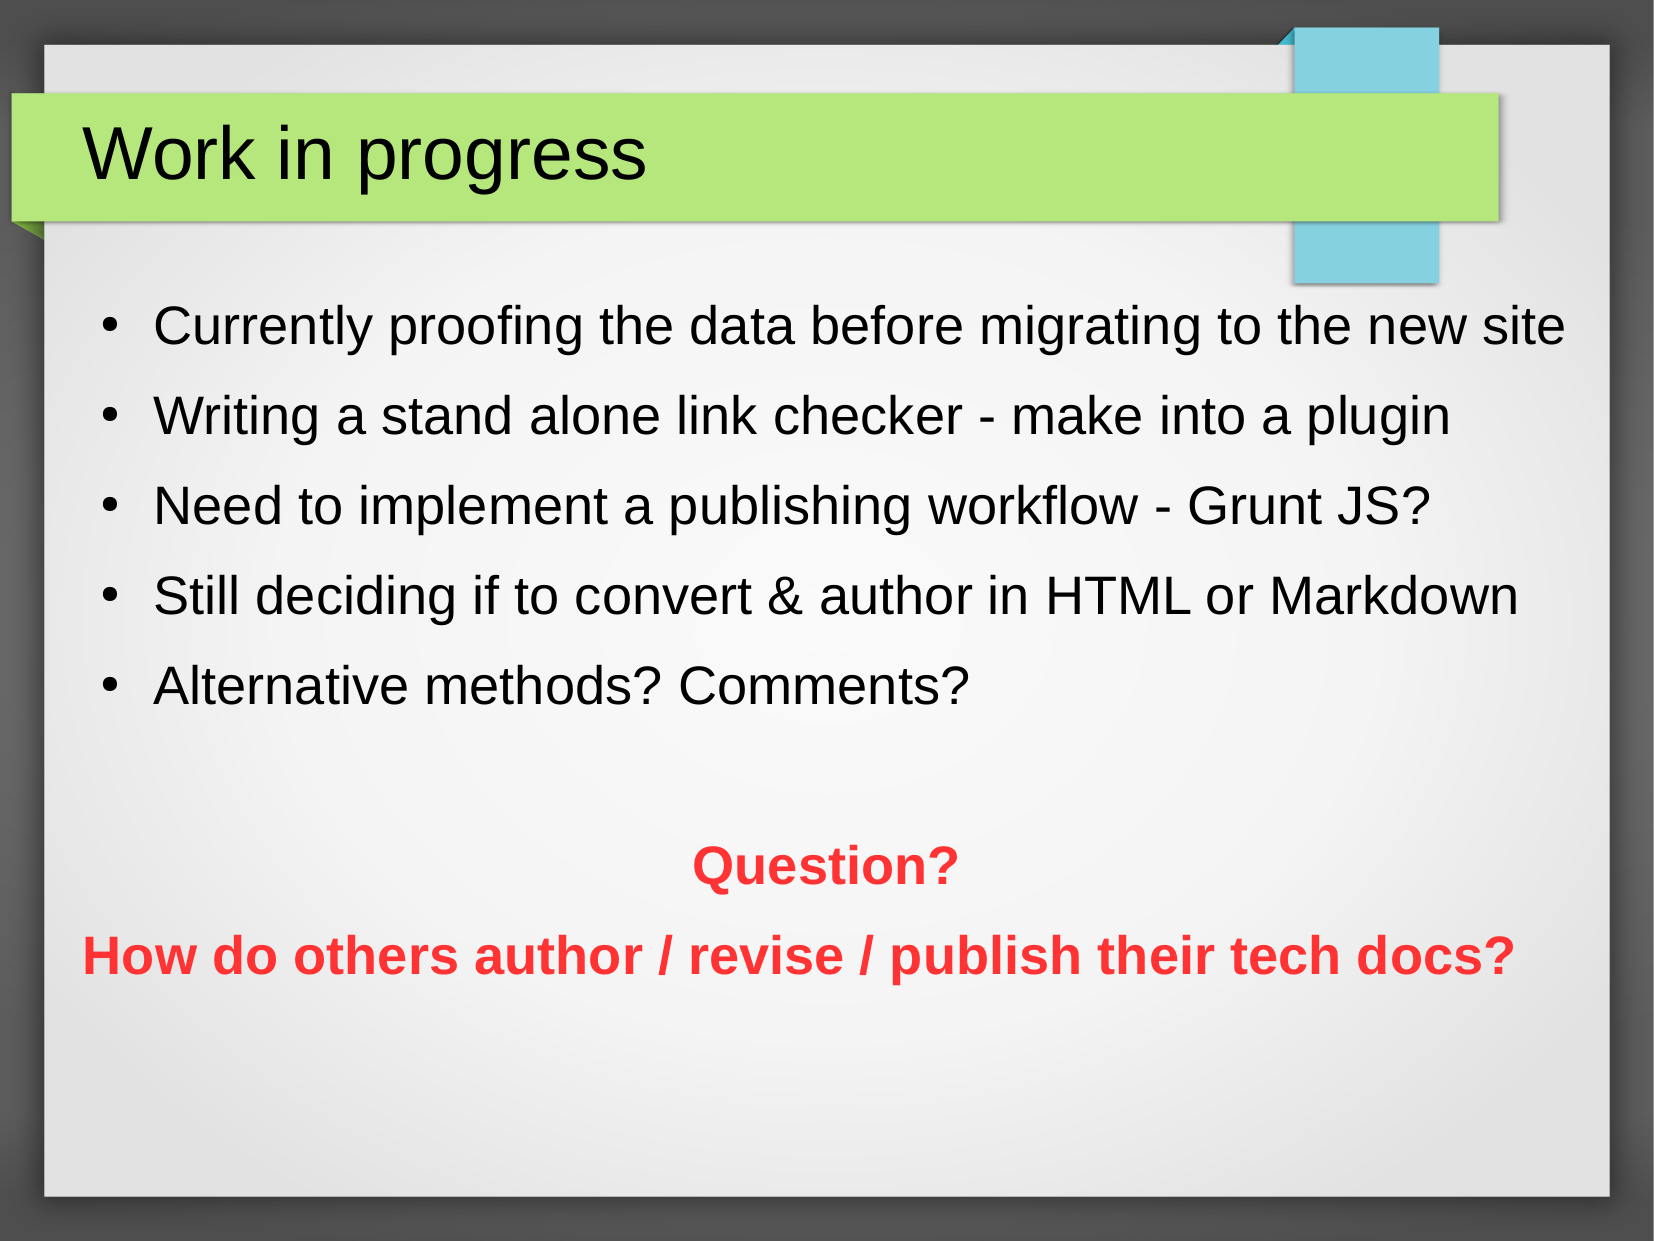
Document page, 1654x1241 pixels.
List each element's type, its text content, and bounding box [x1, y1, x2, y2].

list Currently proofing the data before migrating to the new site Writing a stand alone link checker - make into a plugin Need to implement a publishing workflow - Grunt JS? Still deciding if to convert & author in HTML or Markdown Alternative methods? Comments? Question? How do others author / revise / publish their tech docs? [82, 295, 1571, 1015]
picture [0, 0, 1654, 1241]
title Work in progress [82, 94, 1264, 213]
